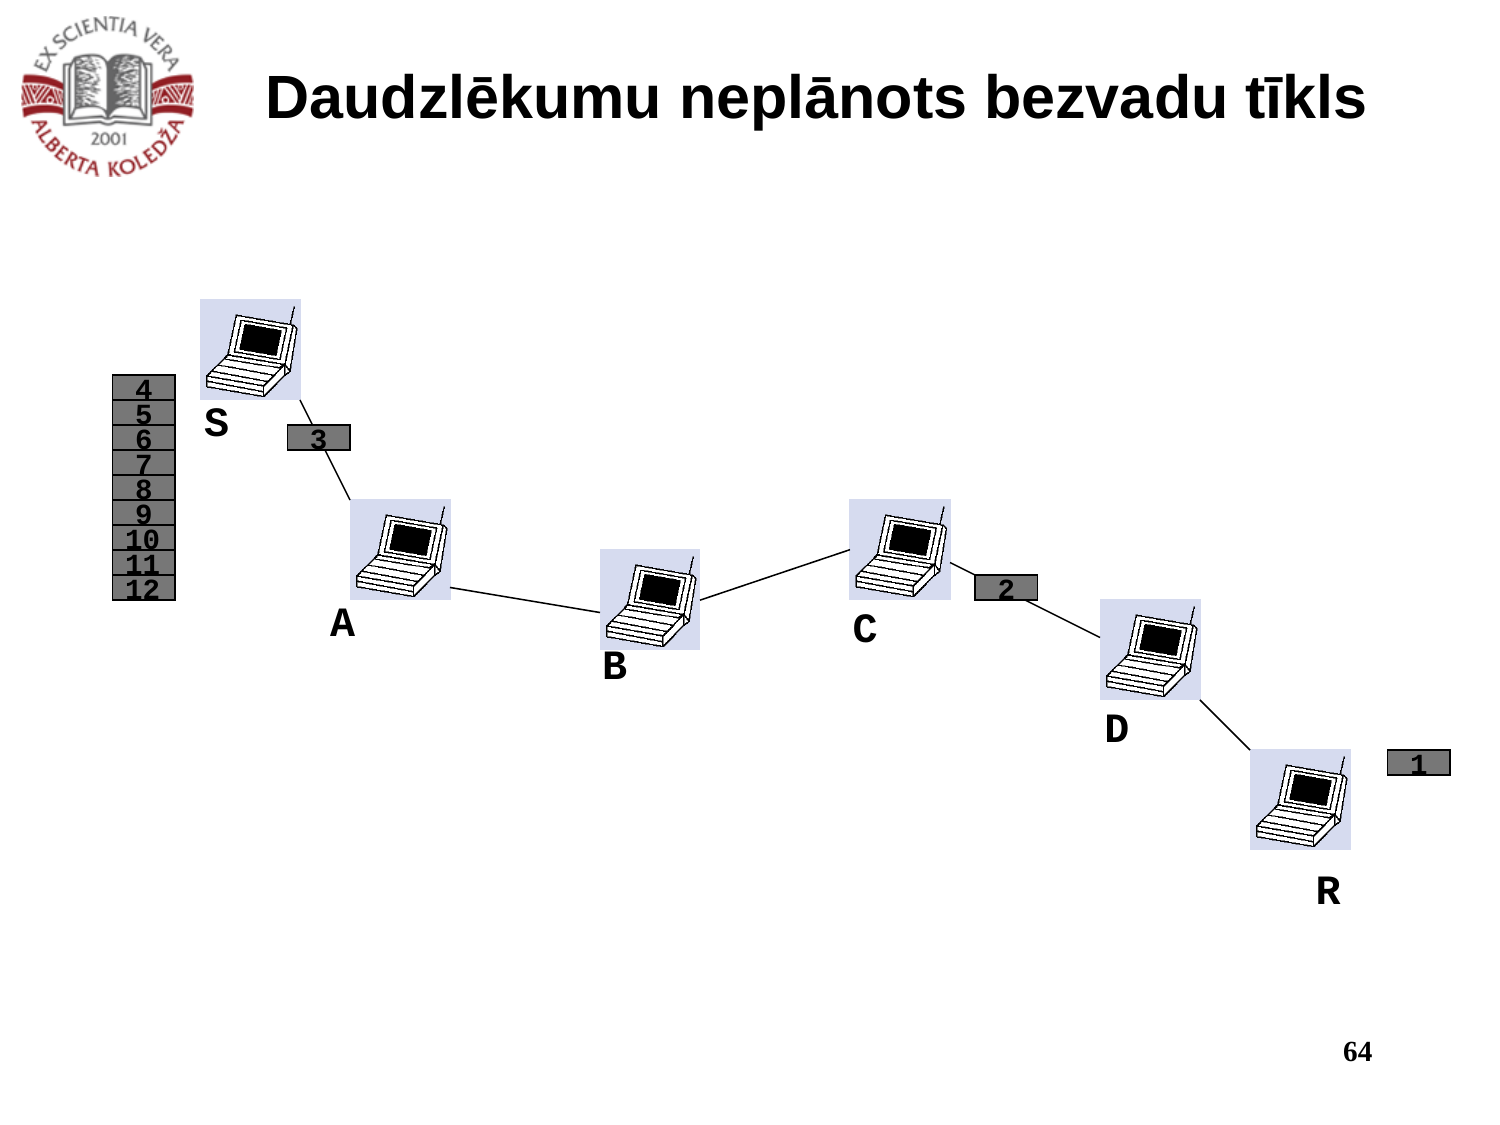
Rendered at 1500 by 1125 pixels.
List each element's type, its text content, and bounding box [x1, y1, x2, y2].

chart [200, 299, 301, 400]
text_box <skaitlis> [1074, 1025, 1388, 1101]
chart [600, 549, 700, 651]
text_box 8 [112, 474, 175, 499]
chart [849, 500, 951, 601]
text_box 7 [112, 449, 175, 474]
chart [1250, 750, 1351, 850]
text_box R [1300, 855, 1356, 921]
text_box 10 [148, 533, 154, 546]
text_box 10 [112, 524, 175, 549]
text_box 9 [112, 499, 175, 524]
text_box 6 [112, 424, 175, 449]
text_box 3 [287, 424, 350, 450]
chart [350, 500, 451, 601]
picture [21, 16, 194, 177]
text_box A [315, 587, 370, 653]
text_box 2 [975, 574, 1038, 600]
text_box 5 [112, 399, 175, 424]
text_box 1 [1387, 749, 1450, 775]
text_box 12 [112, 574, 175, 600]
text_box S [189, 387, 244, 454]
text_box 11 [112, 549, 175, 574]
chart [1100, 600, 1201, 700]
text_box 4 [112, 374, 175, 399]
title Daudzlēkumu neplānots bezvadu tīkls [187, 44, 1425, 151]
text_box C [837, 592, 893, 659]
text_box B [587, 630, 642, 696]
text_box D [1089, 692, 1145, 759]
